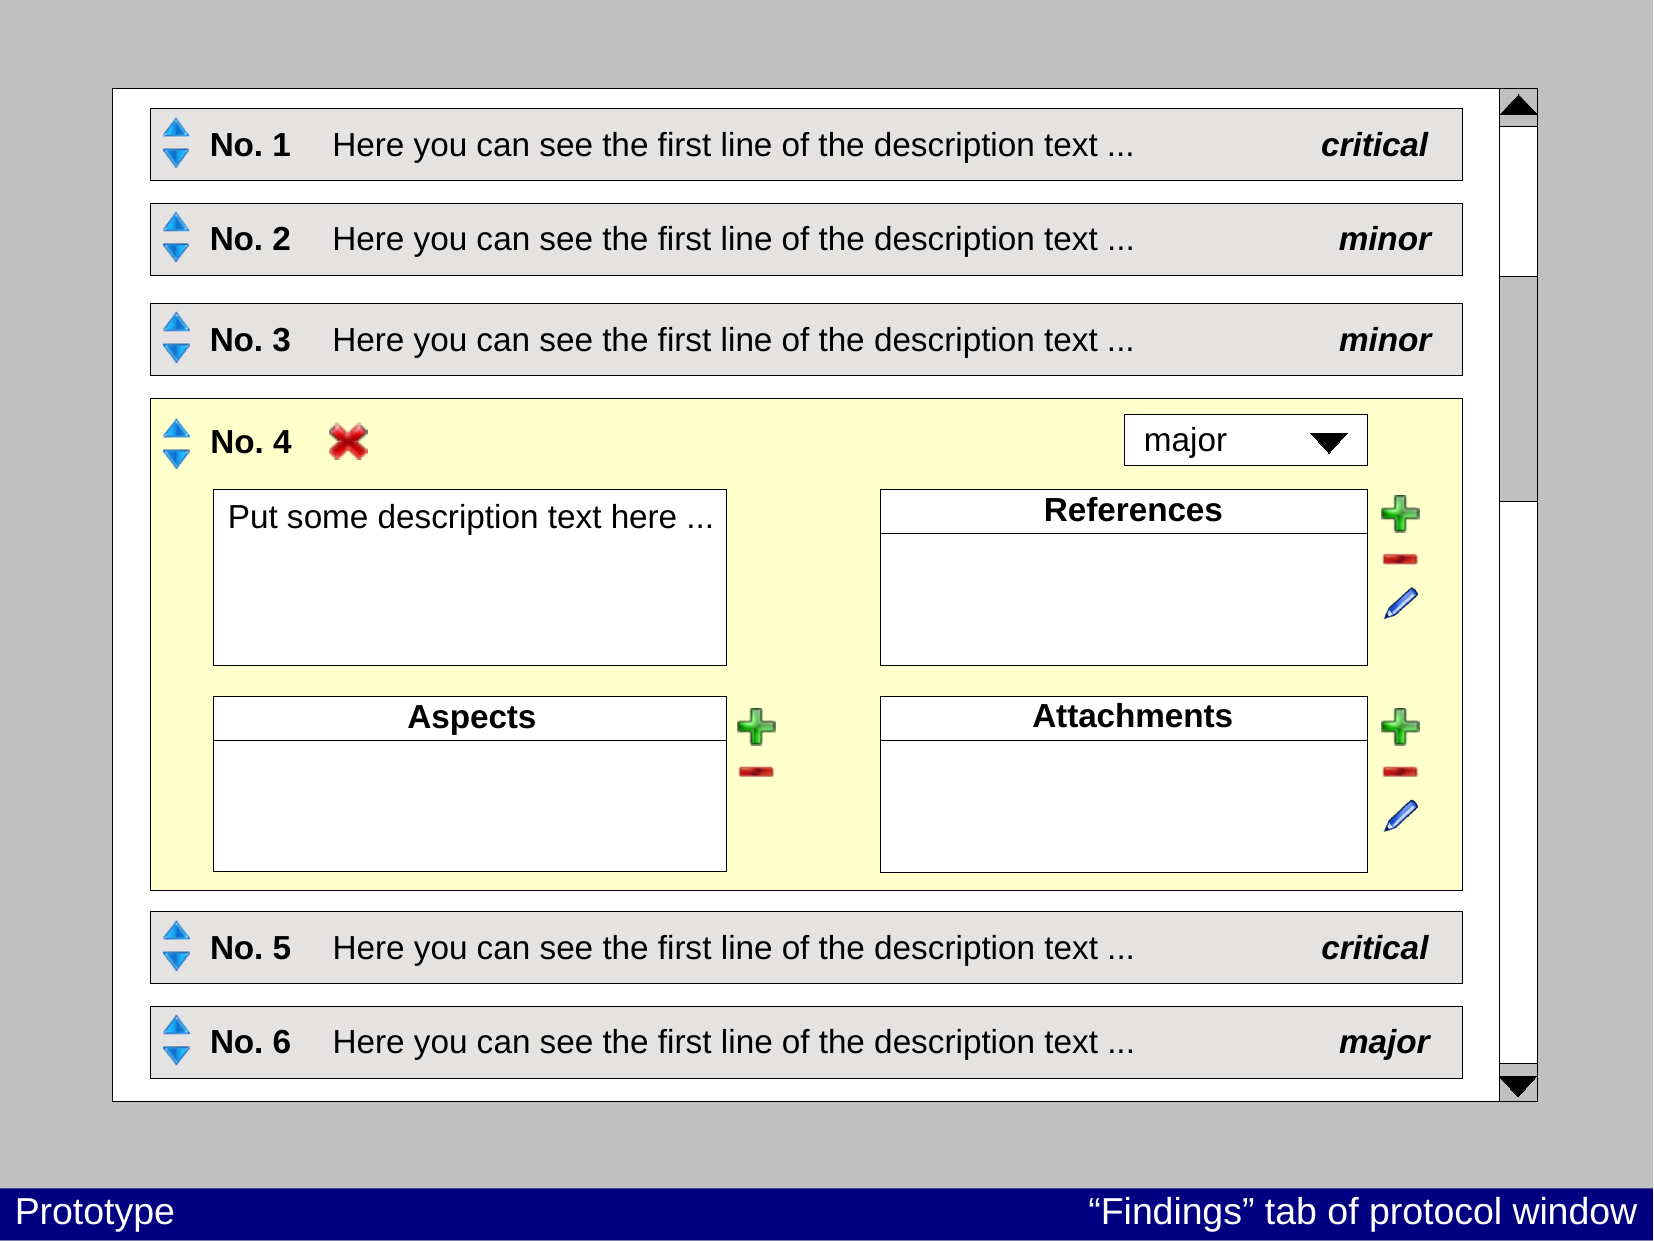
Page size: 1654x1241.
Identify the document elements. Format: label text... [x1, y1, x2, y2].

text_box critical [1306, 118, 1457, 171]
text_box major [1324, 1016, 1475, 1069]
picture [1381, 540, 1420, 579]
picture [163, 917, 190, 943]
text_box No. 3 [195, 313, 307, 366]
text_box Here you can see the first line of the description text ... [317, 118, 1190, 173]
picture [163, 415, 190, 441]
picture [1381, 753, 1420, 792]
picture [329, 422, 368, 461]
picture [163, 948, 190, 975]
text_box [190, 1188, 1073, 1241]
text_box Prototype [0, 1183, 190, 1241]
text_box Here you can see the first line of the description text ... [317, 313, 1191, 368]
text_box No. 1 [195, 118, 306, 171]
text_box Put some description text here ... [213, 491, 764, 544]
text_box No. 5 [195, 921, 307, 974]
text_box Here you can see the first line of the description text ... [317, 213, 1190, 267]
text_box minor [1324, 213, 1475, 266]
picture [163, 1043, 190, 1069]
text_box Here you can see the first line of the description text ... [317, 1016, 1191, 1070]
picture [163, 308, 190, 335]
picture [163, 340, 190, 367]
picture [163, 208, 189, 235]
text_box No. 6 [195, 1016, 307, 1069]
text_box [112, 88, 1538, 1102]
text_box No. 2 [195, 213, 306, 266]
text_box major [1129, 414, 1243, 466]
picture [737, 753, 776, 792]
picture [163, 240, 189, 266]
picture [1381, 584, 1420, 622]
picture [163, 446, 190, 473]
picture [1381, 495, 1420, 533]
picture [163, 1011, 190, 1038]
text_box minor [1324, 313, 1475, 366]
text_box No. 4 [195, 415, 307, 468]
text_box References [1029, 483, 1239, 533]
text_box Attachments [1017, 690, 1249, 740]
text_box Here you can see the first line of the description text ... [317, 921, 1191, 976]
text_box Aspects [392, 690, 552, 740]
picture [163, 114, 189, 140]
picture [163, 145, 189, 172]
picture [1381, 708, 1420, 746]
picture [737, 708, 776, 746]
text_box “Findings” tab of protocol window [1073, 1183, 1653, 1241]
picture [1381, 796, 1420, 835]
text_box critical [1306, 921, 1457, 974]
